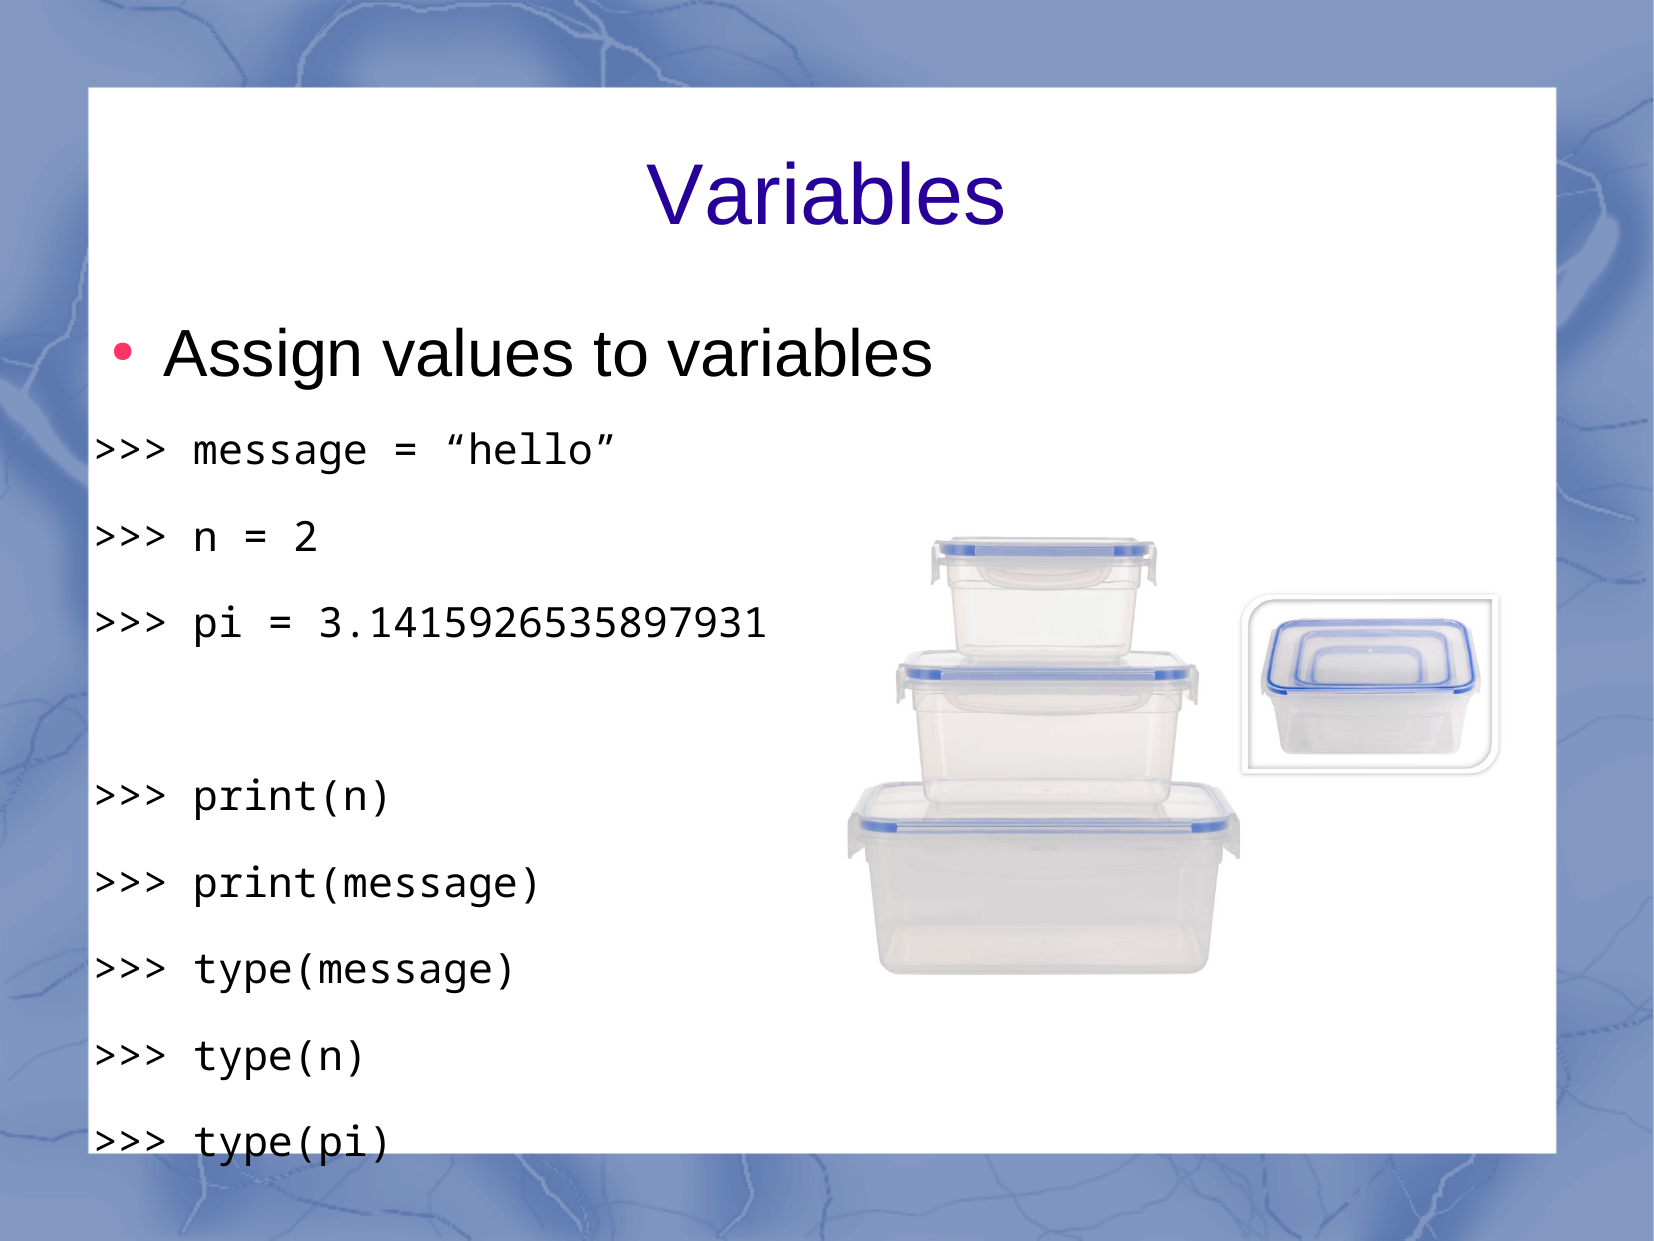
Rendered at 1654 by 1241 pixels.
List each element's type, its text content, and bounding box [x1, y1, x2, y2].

list Assign values to variables >>> message = “hello” >>> n = 2 >>> pi = 3.1415926535897931 >>> print(n) >>> print(message) >>> type(message) >>> type(n) >>> type(pi) [93, 315, 1594, 1093]
picture [0, 0, 1654, 1241]
title Variables [118, 90, 1536, 298]
